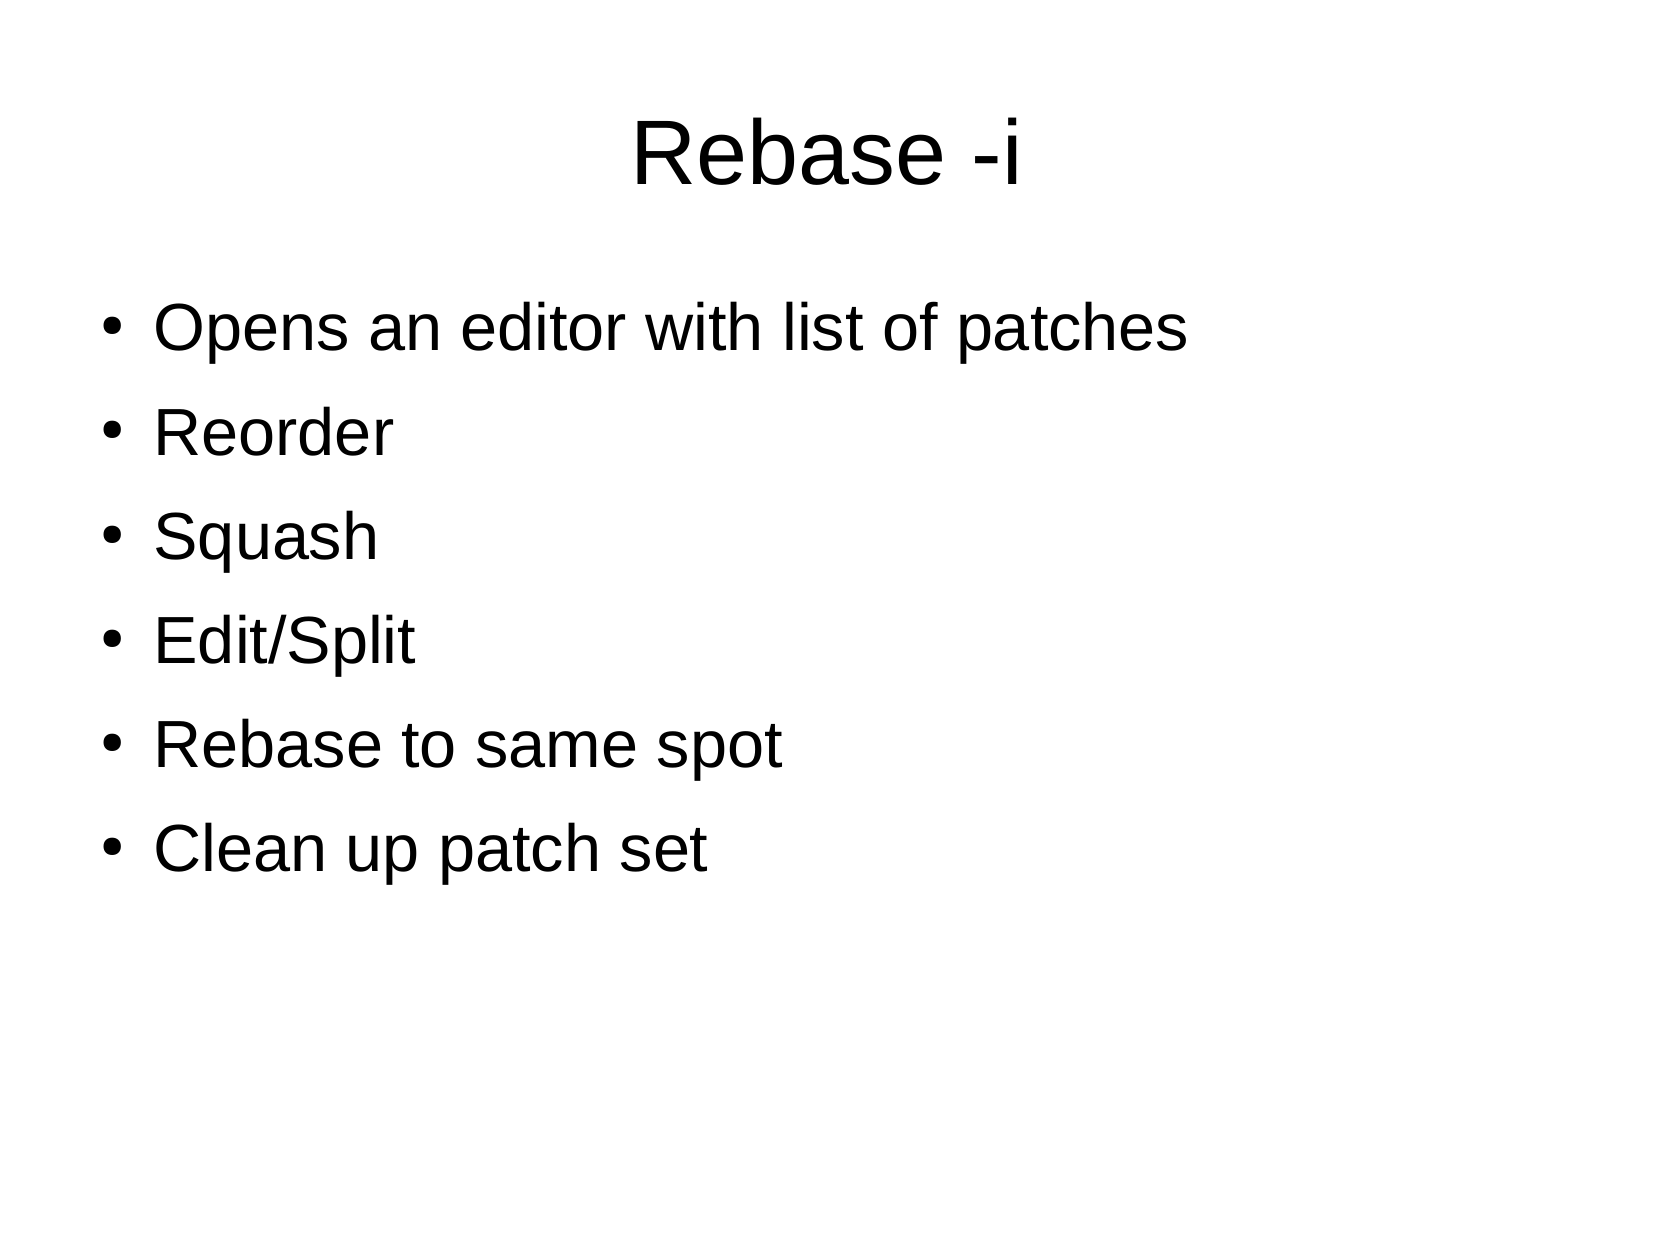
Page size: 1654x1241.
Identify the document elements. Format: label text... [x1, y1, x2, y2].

list Opens an editor with list of patches Reorder Squash Edit/Split Rebase to same spot Clean up patch set [82, 290, 1571, 1010]
title Rebase -i [82, 49, 1571, 257]
